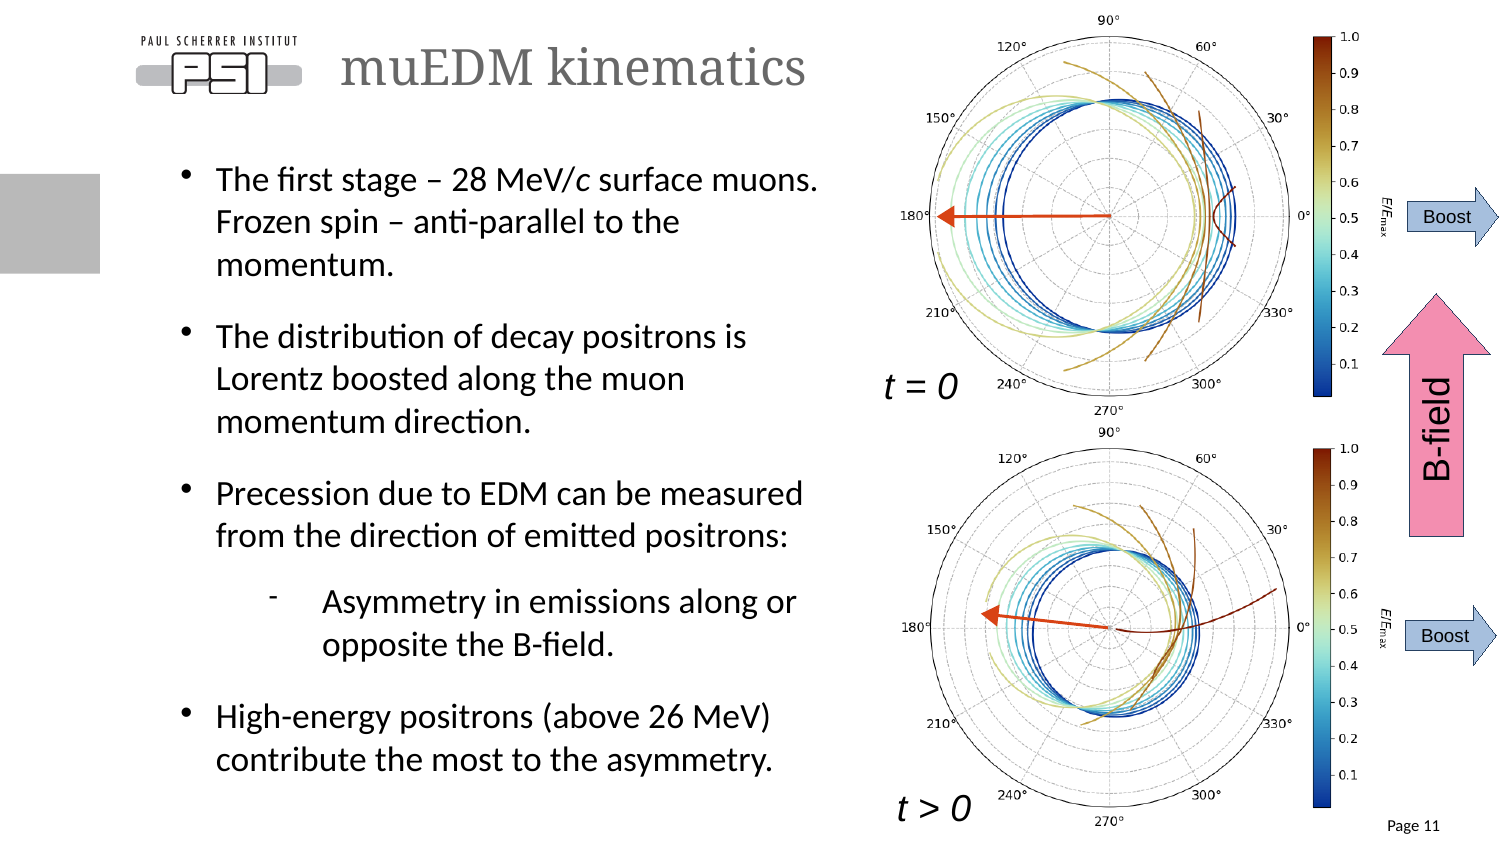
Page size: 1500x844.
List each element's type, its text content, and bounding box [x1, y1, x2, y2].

text_box Boost [1407, 187, 1499, 247]
text_box B-field [1382, 293, 1491, 537]
text_box Boost [1405, 605, 1497, 666]
list The first stage – 28 MeV/c surface muons. Frozen spin – anti-parallel to the momentum. The distribution of decay positrons is Lorentz boosted along the muon momentum direction. Precession due to EDM can be measured from the direction of emitted positrons: Asymmetry in emissions along or opposite the B-field. High-energy positrons (above 26 MeV) contribute the most to the asymmetry. [180, 155, 856, 742]
picture [876, 2, 1417, 35]
picture [868, 98, 1417, 844]
text_box t = 0 [868, 358, 973, 416]
text_box t > 0 [882, 780, 986, 838]
title muEDM kinematics [340, 35, 1441, 98]
slide_number Page <number> [1346, 814, 1441, 839]
